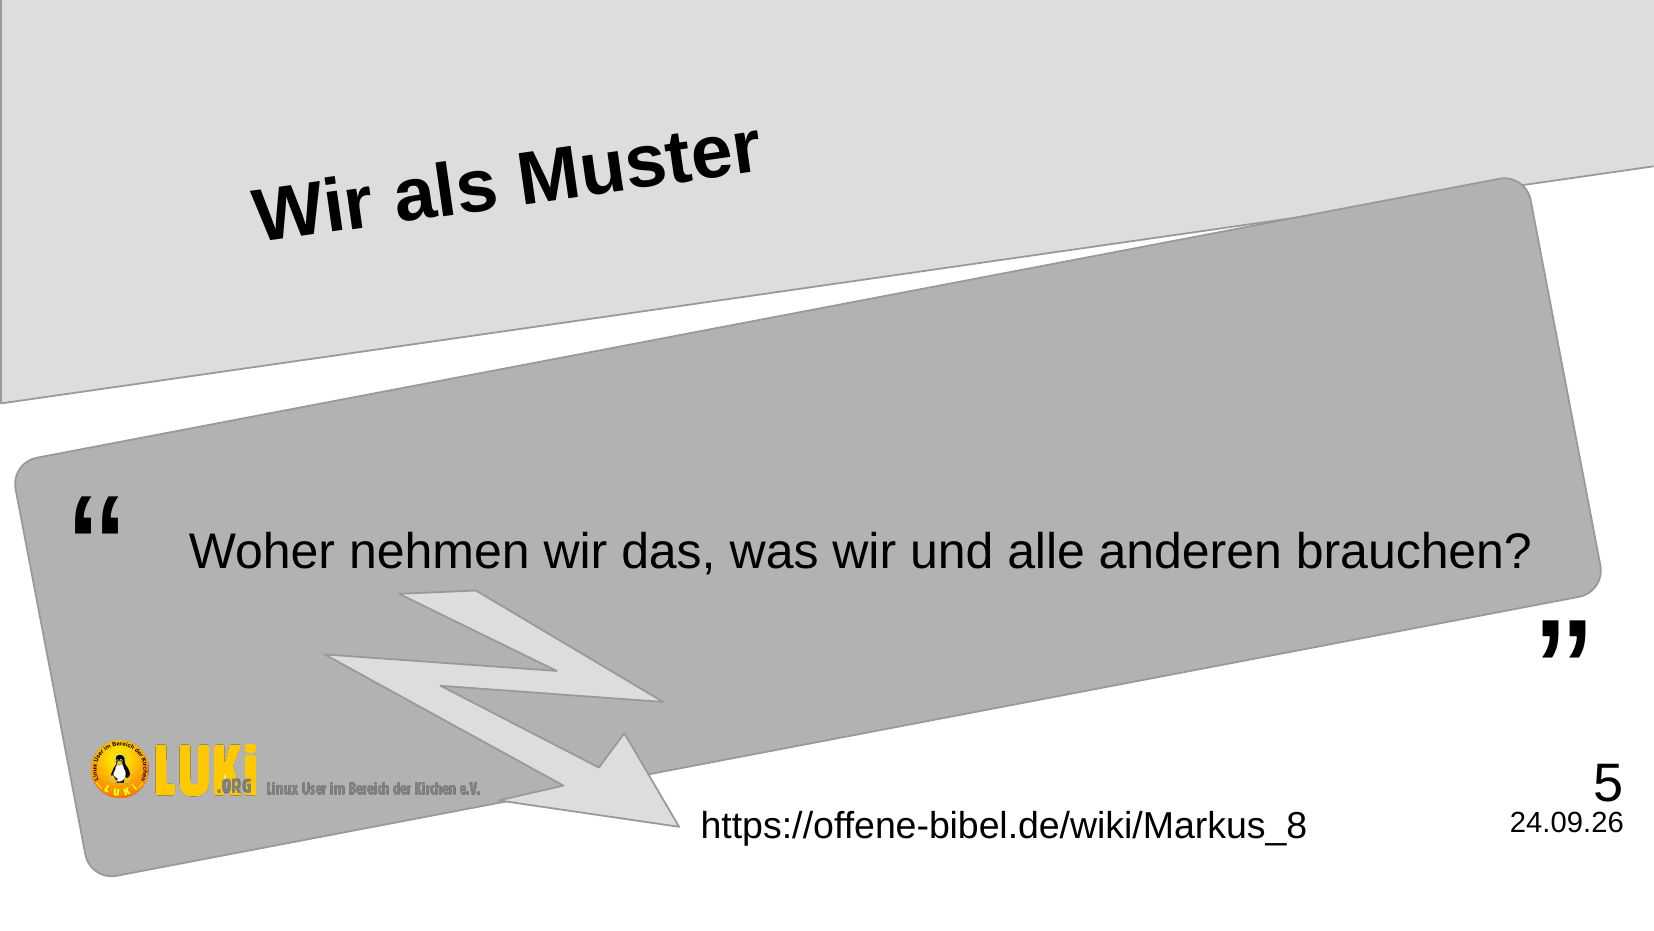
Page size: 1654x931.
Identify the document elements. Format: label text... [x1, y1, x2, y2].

picture [88, 738, 489, 799]
list Woher nehmen wir das, was wir und alle anderen brauchen? [118, 523, 1574, 621]
title Wir als Muster [243, 59, 827, 295]
text_box https://offene-bibel.de/wiki/Markus_8 [649, 797, 1359, 855]
text_box [324, 590, 664, 823]
